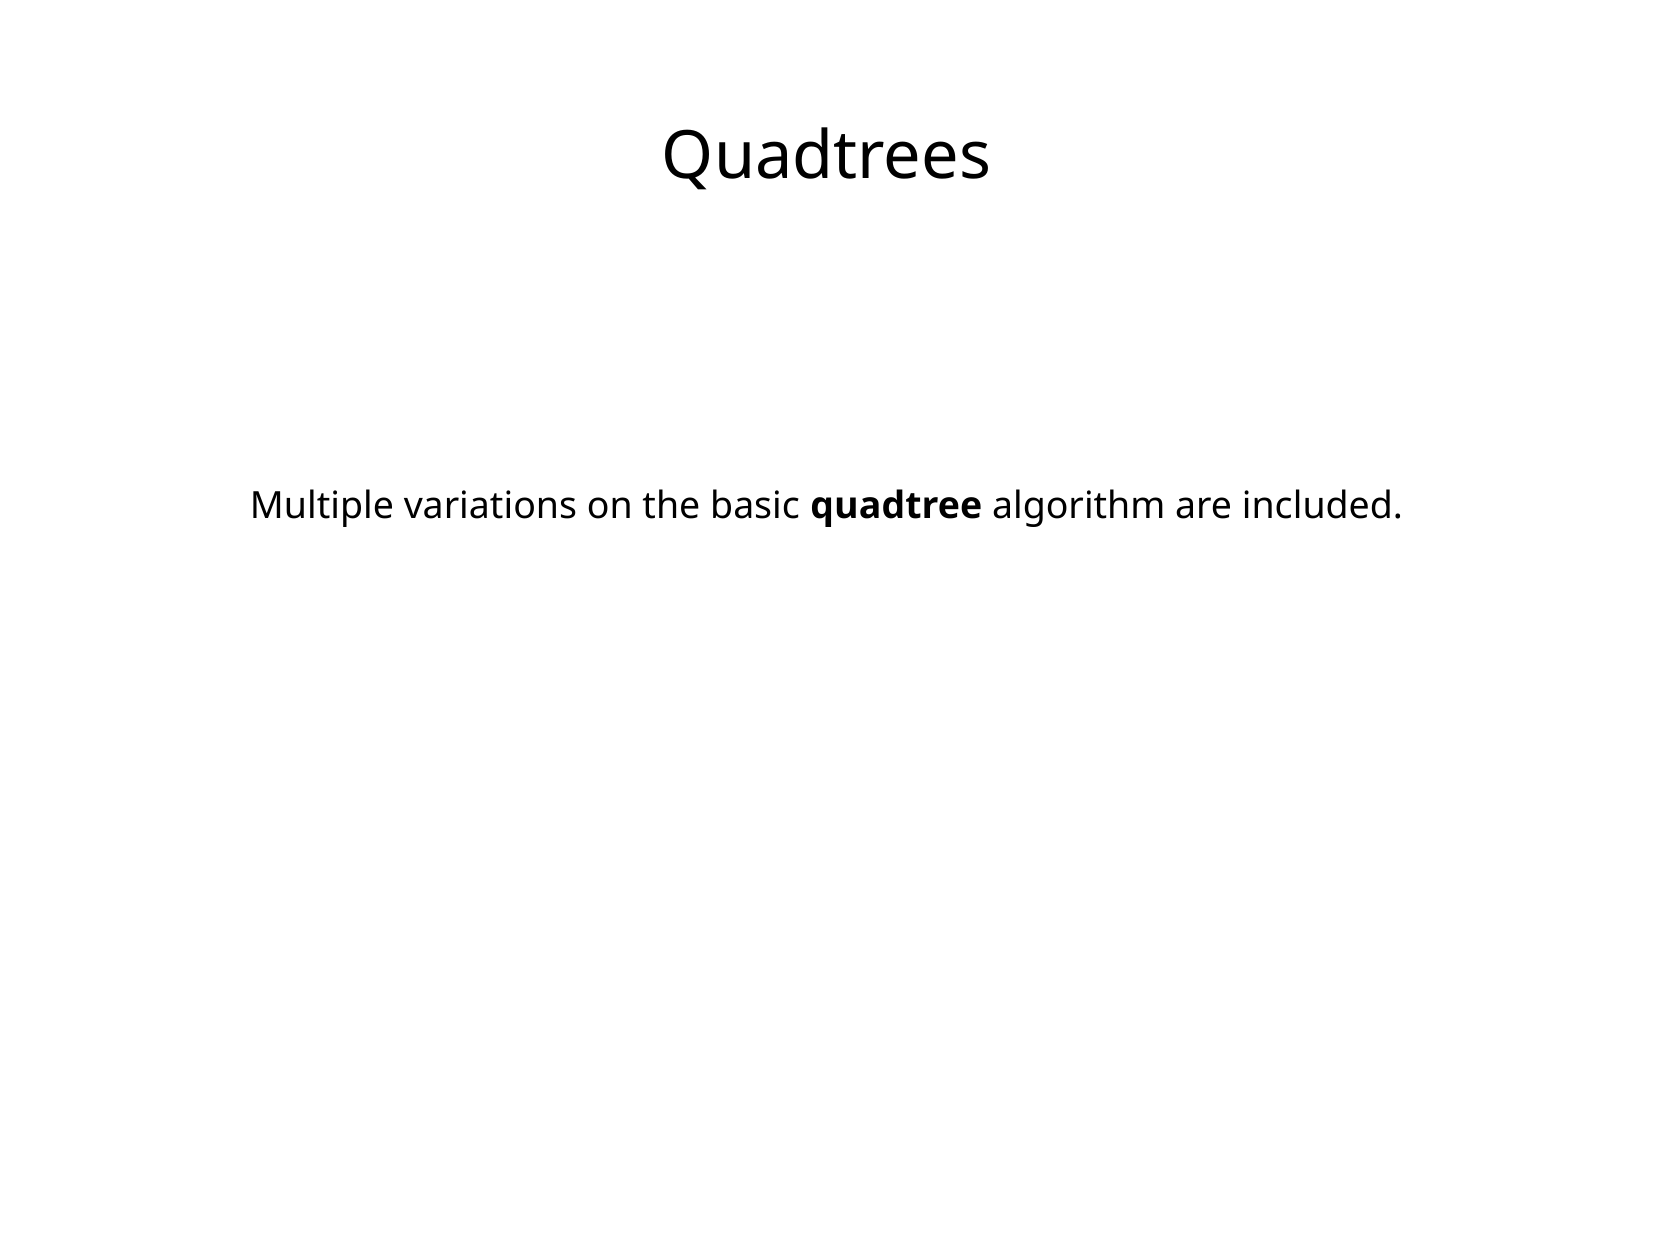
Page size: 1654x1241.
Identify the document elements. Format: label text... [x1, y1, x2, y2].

subtitle Multiple variations on the basic quadtree algorithm are included. [82, 49, 1571, 1010]
